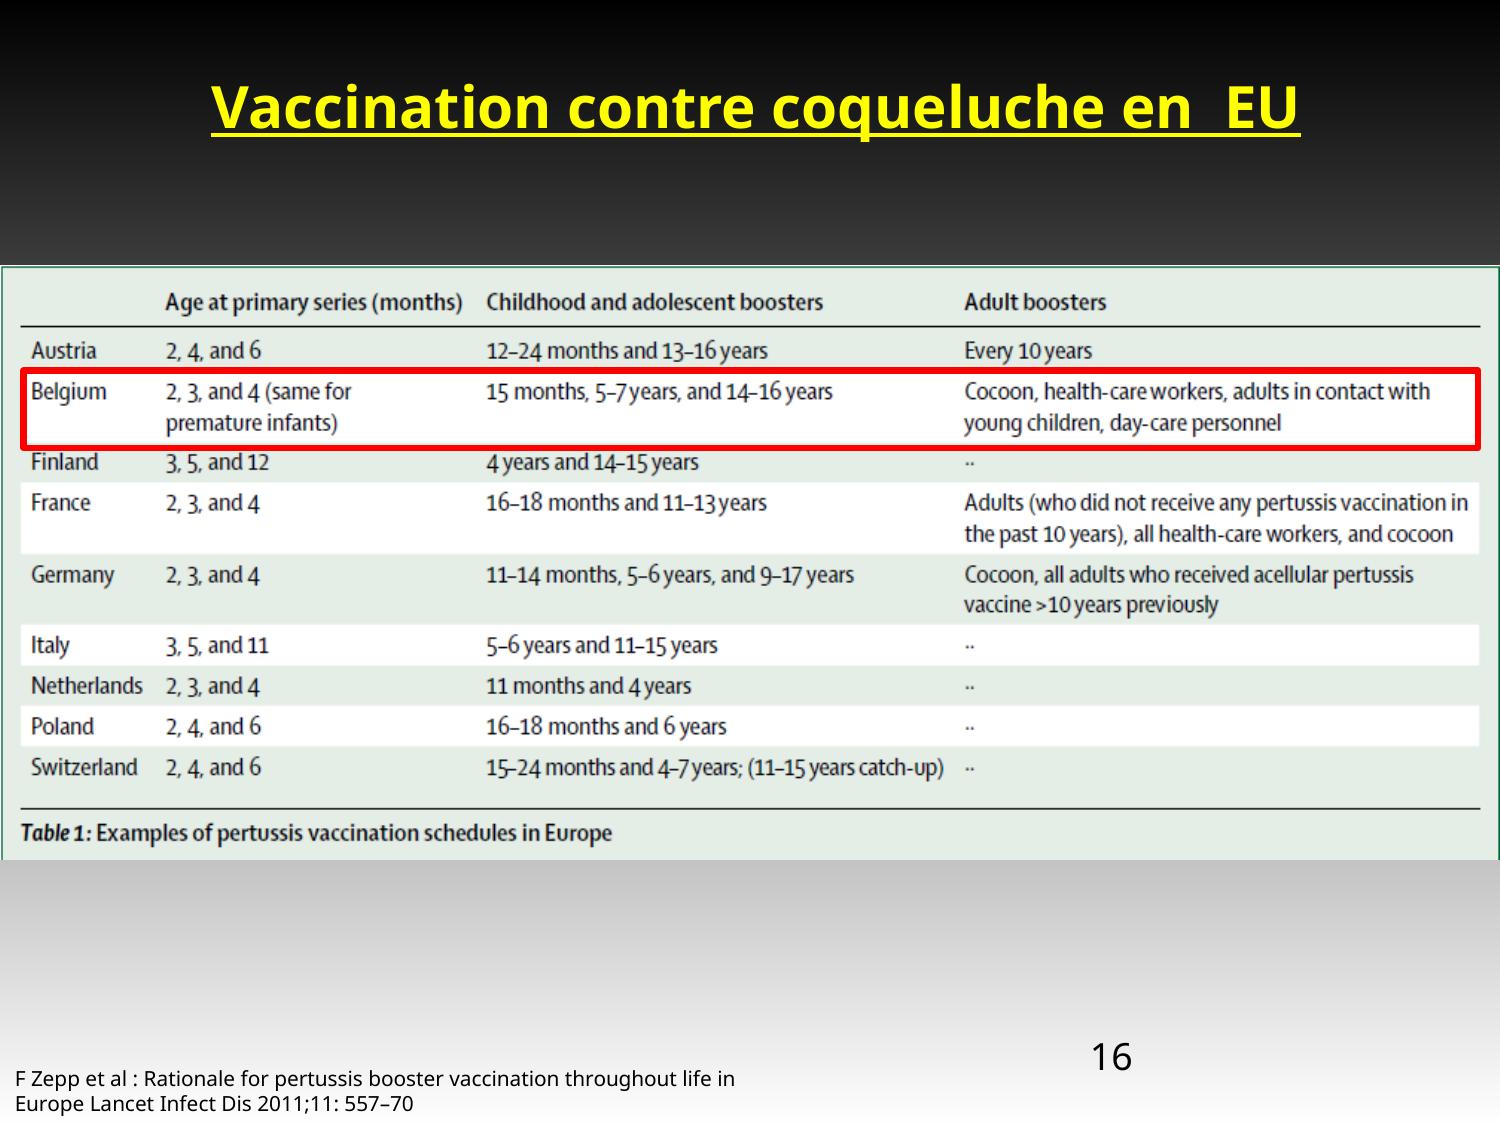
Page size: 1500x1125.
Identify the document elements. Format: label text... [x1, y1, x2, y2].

slide_number <numéro> [1074, 1025, 1388, 1100]
picture [0, 265, 1500, 860]
title Vaccination contre coqueluche en EU [75, 62, 1438, 250]
text_box F Zepp et al : Rationale for pertussis booster vaccination throughout life in Europe Lancet Infect Dis 2011;11: 557–70 [0, 1058, 787, 1124]
